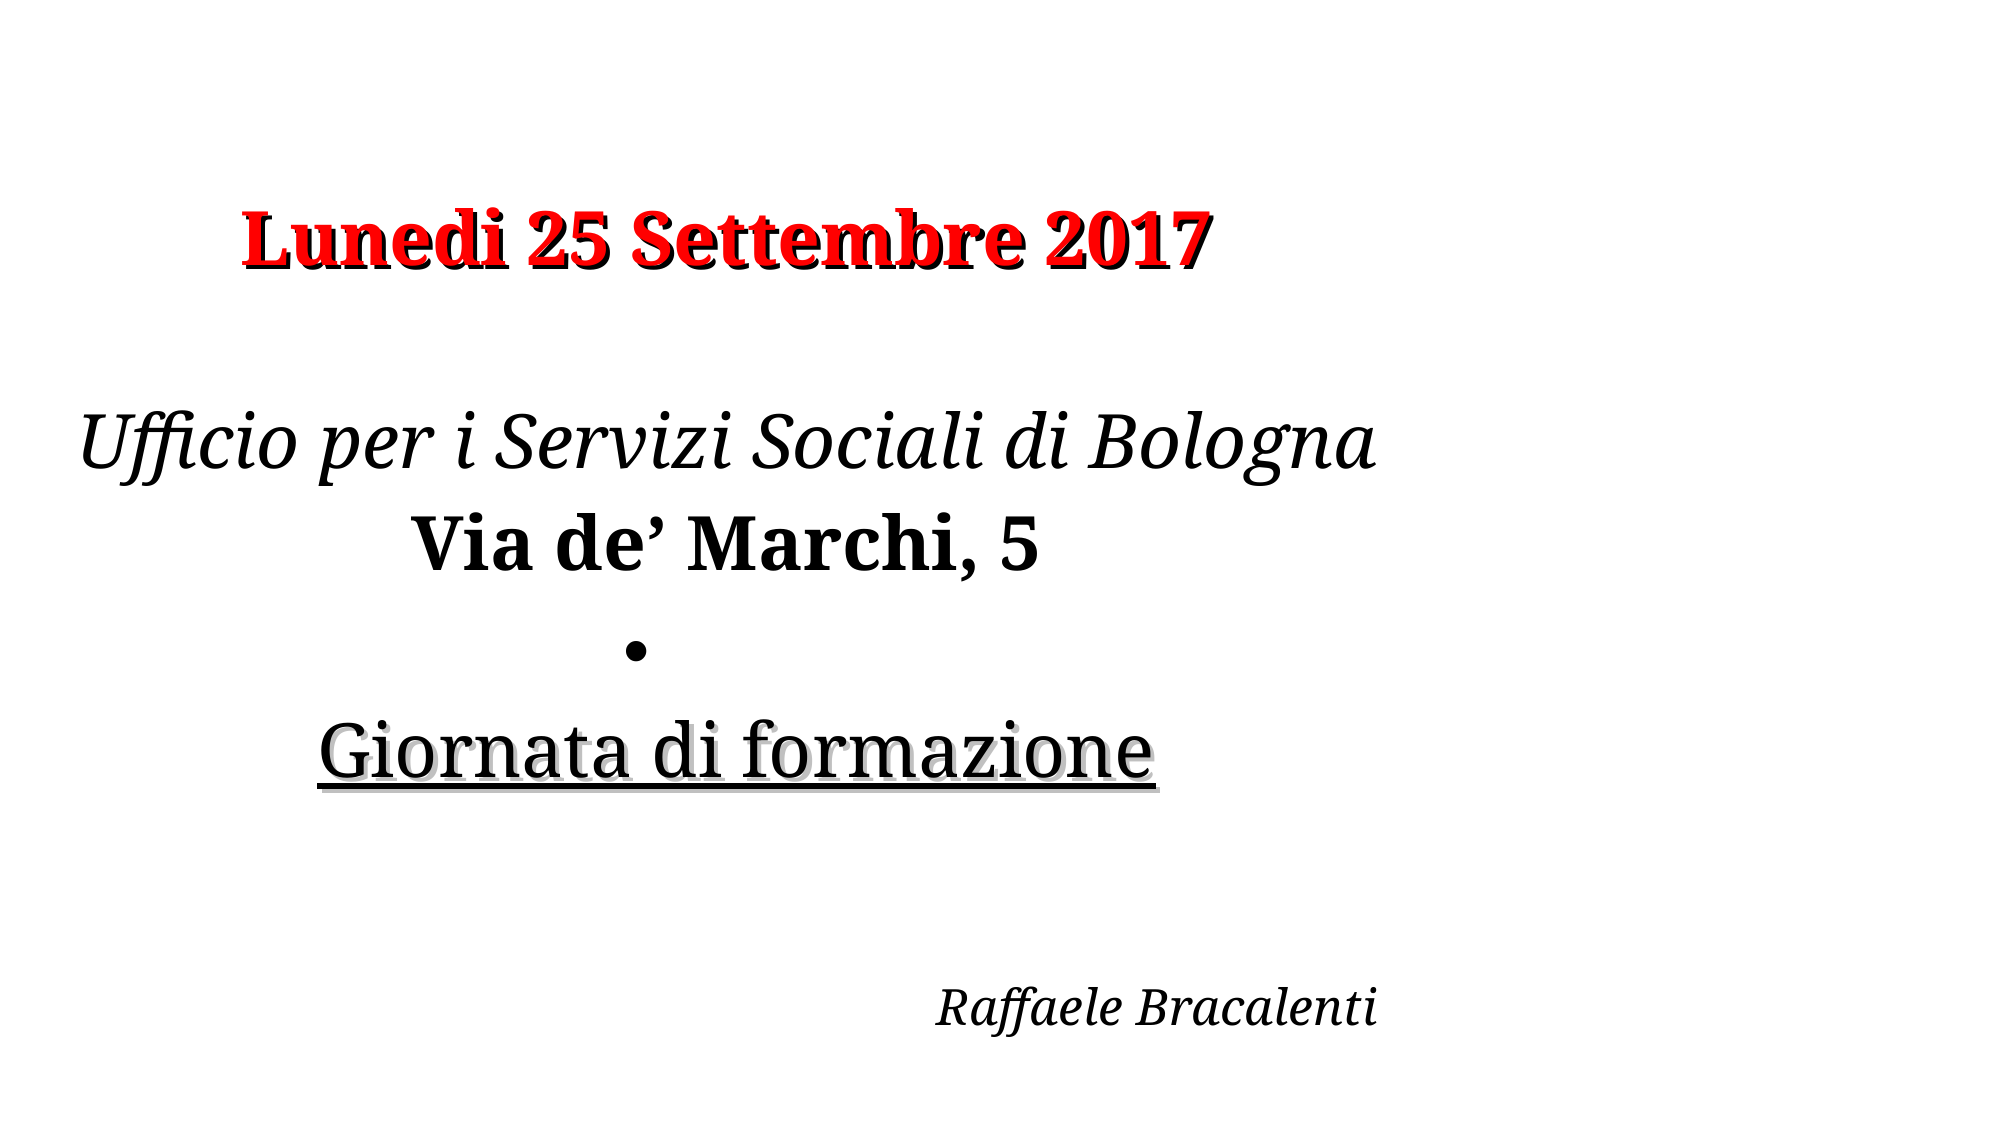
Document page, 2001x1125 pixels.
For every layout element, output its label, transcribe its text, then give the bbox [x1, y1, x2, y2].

list Lunedi 25 Settembre 2017 Ufficio per i Servizi Sociali di Bologna Via de’ Marchi, 5 Giornata di formazione Raffaele Bracalenti [60, 18, 1936, 1082]
